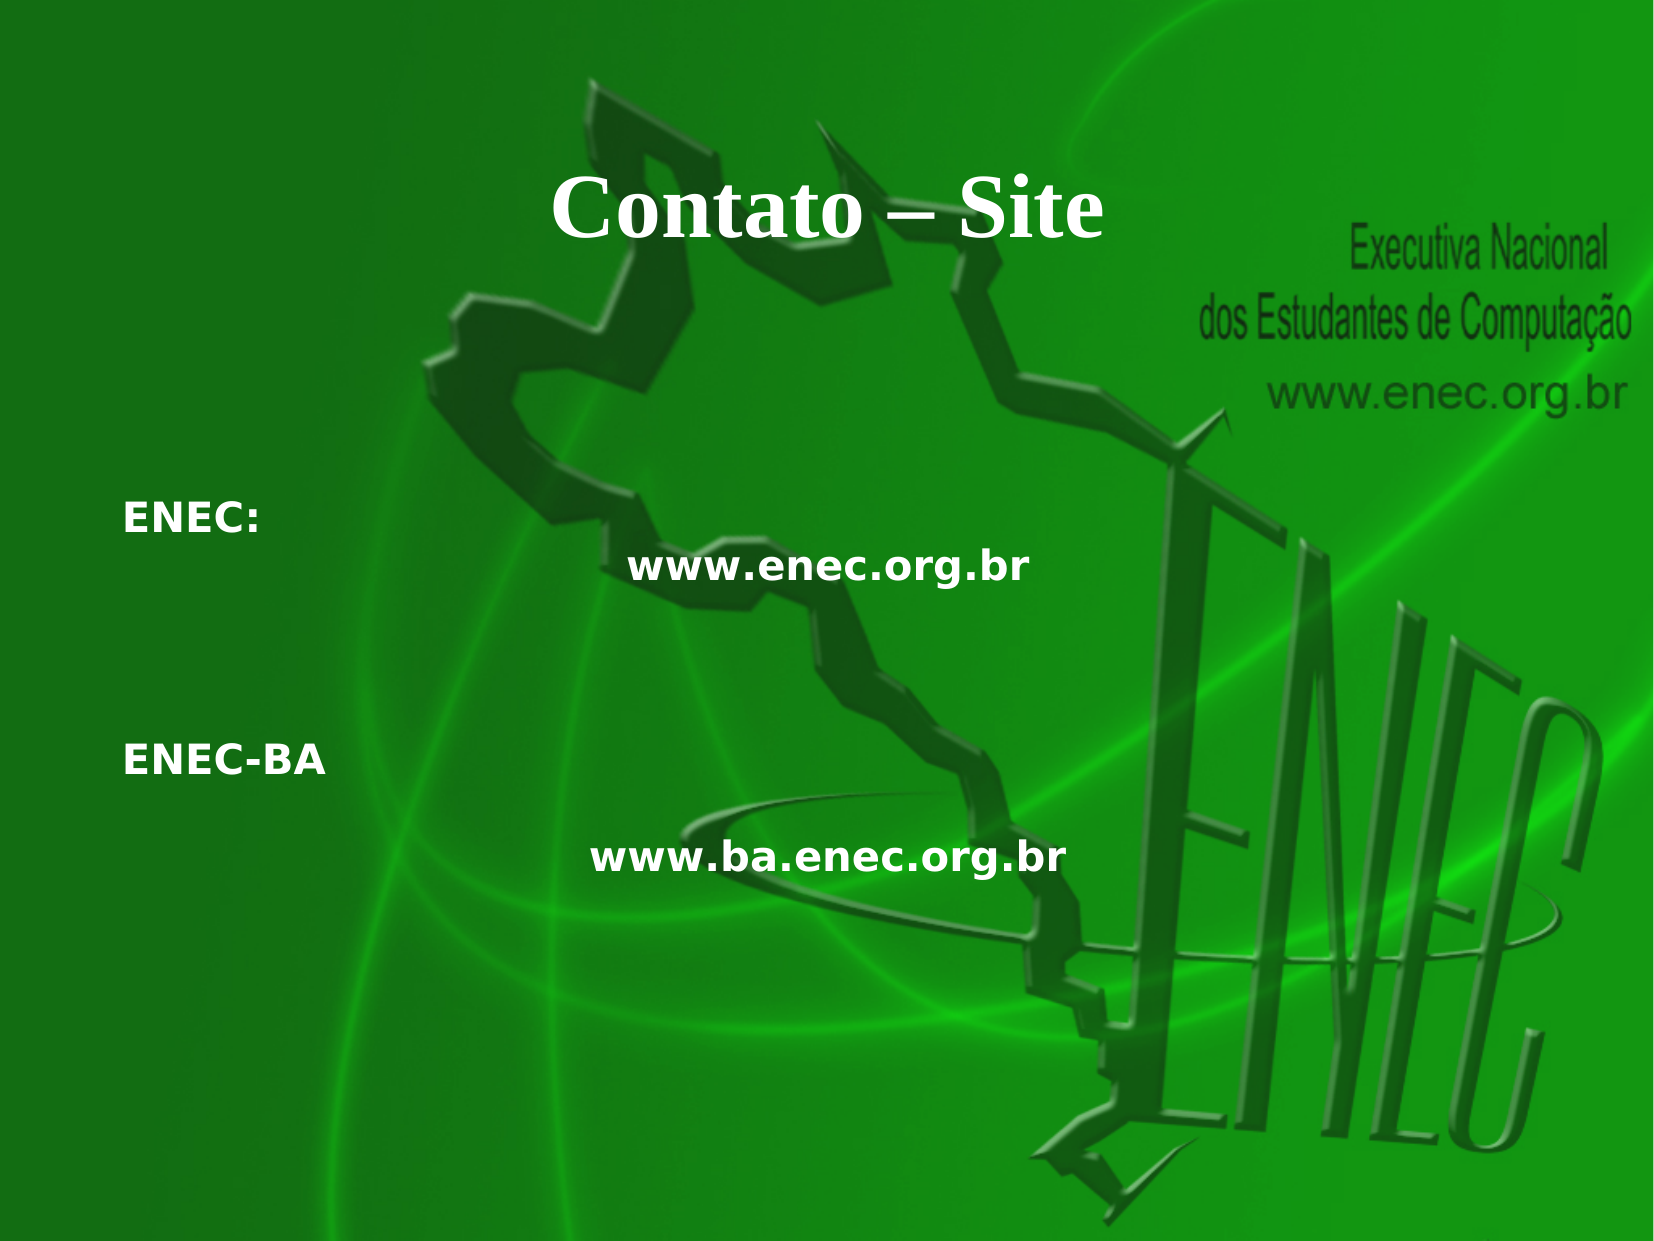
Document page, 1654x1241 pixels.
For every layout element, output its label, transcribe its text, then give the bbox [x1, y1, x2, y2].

title Contato – Site [121, 103, 1534, 311]
picture [0, 0, 1654, 1241]
text_box ENEC: www.enec.org.br ENEC-BA www.ba.enec.org.br [121, 345, 1534, 1127]
